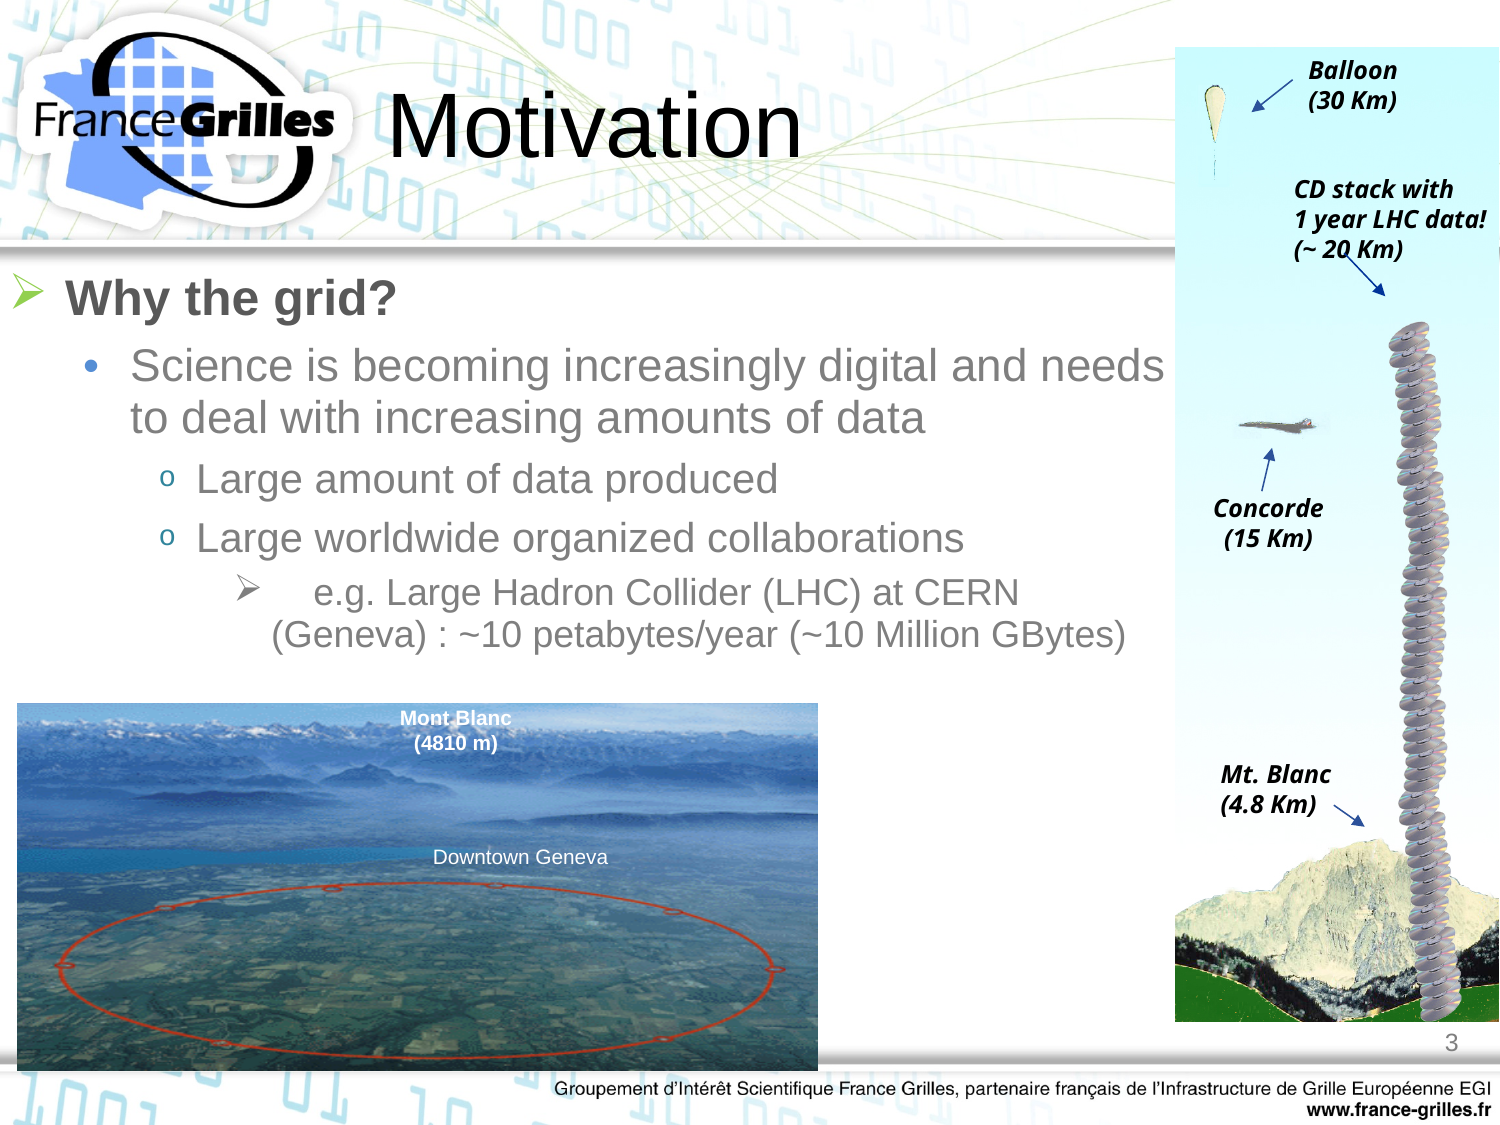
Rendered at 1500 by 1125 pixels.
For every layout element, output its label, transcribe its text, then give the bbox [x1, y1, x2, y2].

text_box Downtown Geneva [418, 835, 624, 877]
text_box Mt. Blanc (4.8 Km) [1205, 750, 1347, 827]
text_box Concorde (15 Km) [1198, 484, 1340, 561]
text_box Balloon (30 Km) [1293, 47, 1414, 123]
text_box Mont Blanc (4810 m) [385, 696, 527, 763]
picture [0, 0, 1500, 1125]
list Why the grid? Science is becoming increasingly digital and needs to deal with increasing amounts of data Large amount of data produced Large worldwide organized collaborations e.g. Large Hadron Collider (LHC) at CERN (Geneva) : ~10 petabytes/year (~10 Million GBytes) [0, 262, 1193, 1024]
title Motivation [372, 7, 1459, 244]
text_box CD stack with 1 year LHC data! (~ 20 Km) [1279, 166, 1500, 272]
